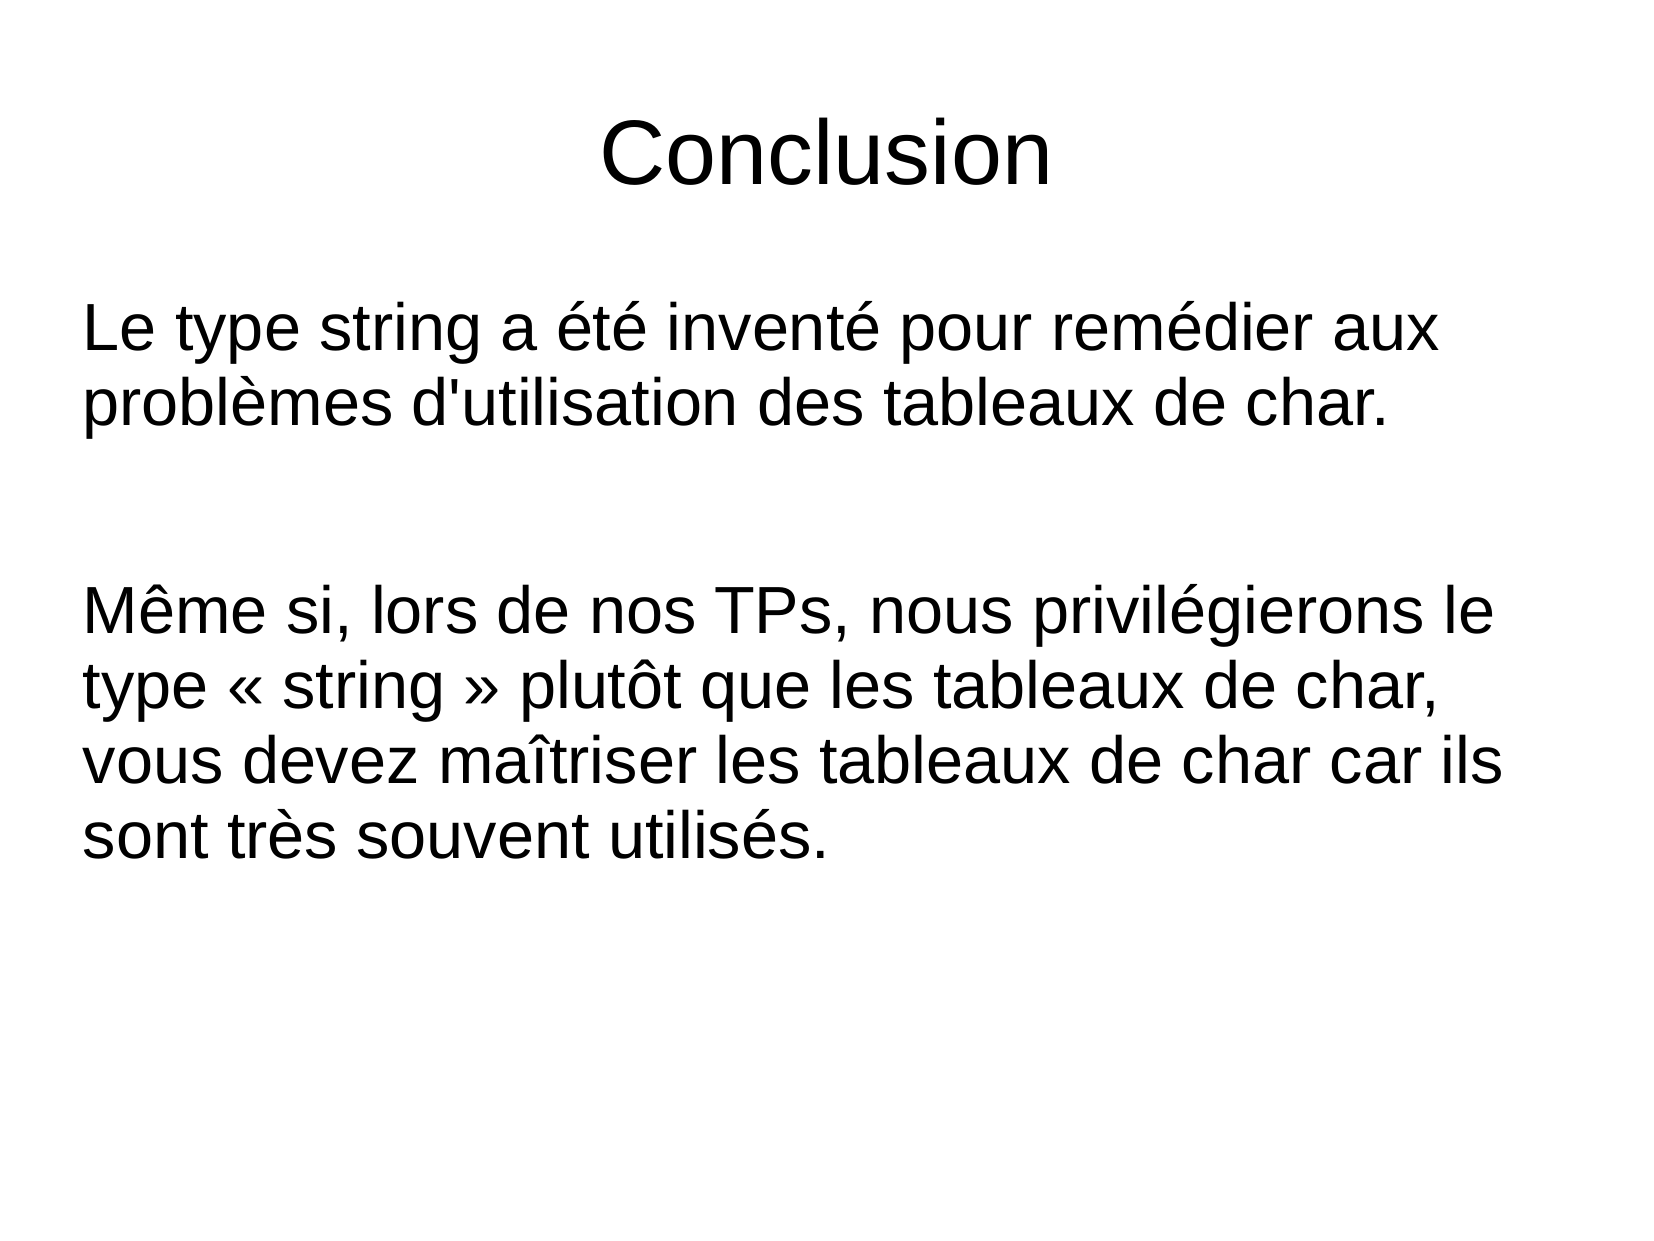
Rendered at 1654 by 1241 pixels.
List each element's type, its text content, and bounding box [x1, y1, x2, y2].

title Conclusion [82, 49, 1571, 257]
list Le type string a été inventé pour remédier aux problèmes d'utilisation des tableaux de char. Même si, lors de nos TPs, nous privilégierons le type « string » plutôt que les tableaux de char, vous devez maîtriser les tableaux de char car ils sont très souvent utilisés. [82, 290, 1571, 1109]
